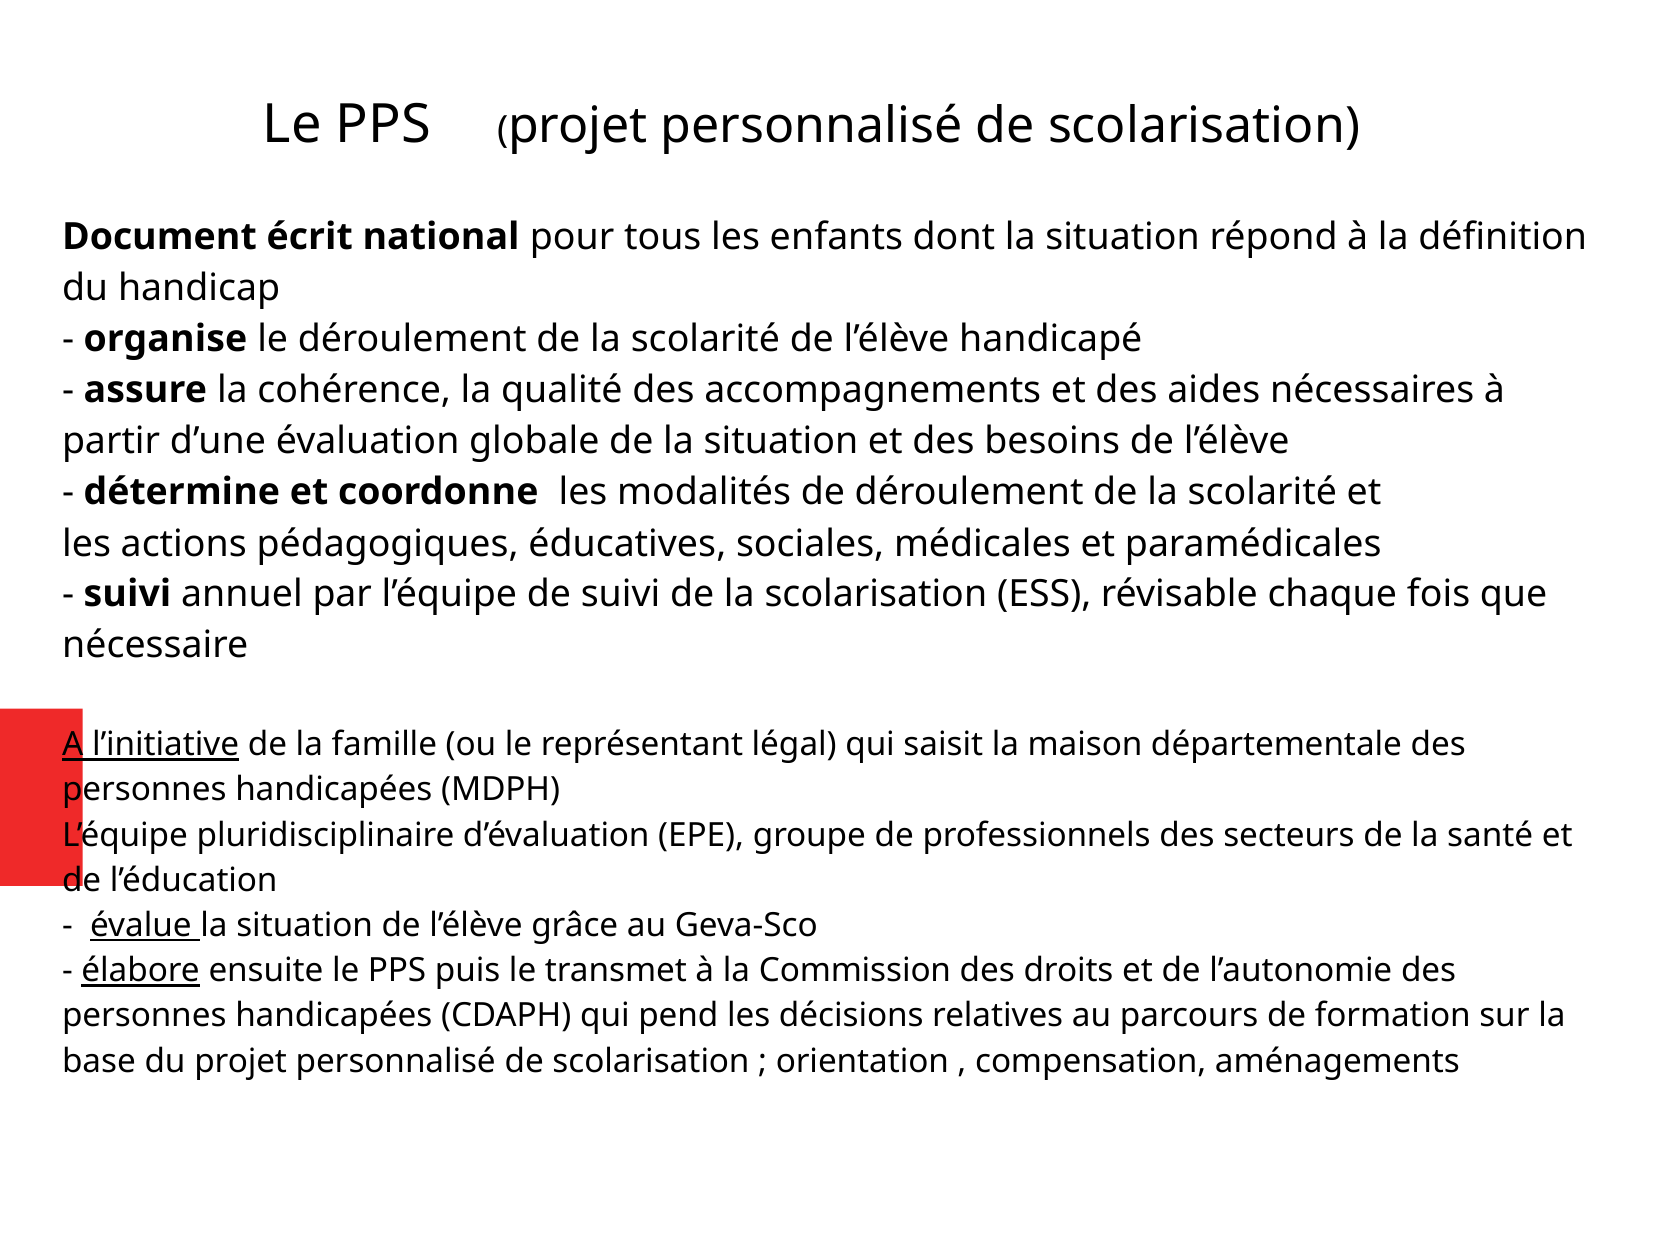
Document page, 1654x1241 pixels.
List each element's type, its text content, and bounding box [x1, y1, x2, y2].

text_box Le PPS (projet personnalisé de scolarisation) Document écrit national pour tous les enfants dont la situation répond à la définition du handicap - organise le déroulement de la scolarité de l’élève handicapé - assure la cohérence, la qualité des accompagnements et des aides nécessaires à partir d’une évaluation globale de la situation et des besoins de l’élève - détermine et coordonne les modalités de déroulement de la scolarité et les actions pédagogiques, éducatives, sociales, médicales et paramédicales - suivi annuel par l’équipe de suivi de la scolarisation (ESS), révisable chaque fois que nécessaire A l’initiative de la famille (ou le représentant légal) qui saisit la maison départementale des personnes handicapées (MDPH) L’équipe pluridisciplinaire d’évaluation (EPE), groupe de professionnels des secteurs de la santé et de l’éducation - évalue la situation de l’élève grâce au Geva-Sco - élabore ensuite le PPS puis le transmet à la Commission des droits et de l’autonomie des personnes handicapées (CDAPH) qui pend les décisions relatives au parcours de formation sur la base du projet personnalisé de scolarisation ; orientation , compensation, aménagements [47, 35, 1607, 1221]
